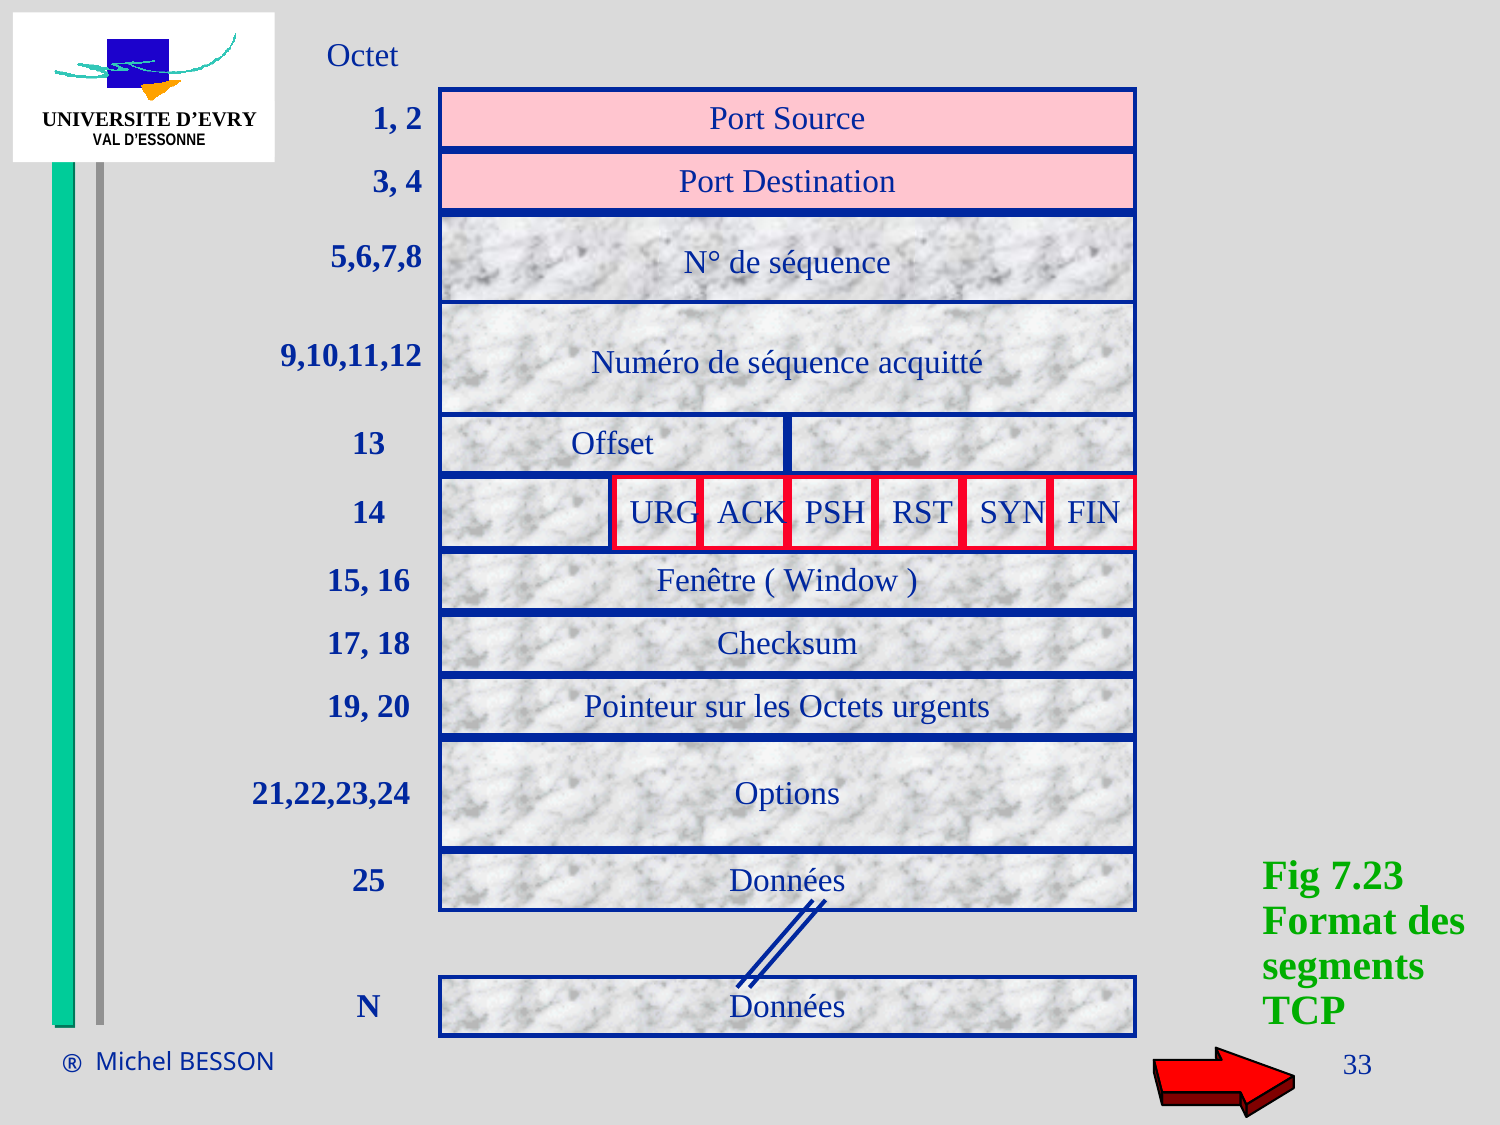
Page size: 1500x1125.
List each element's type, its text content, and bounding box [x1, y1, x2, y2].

text_box FIN [1052, 477, 1136, 548]
text_box Octet [311, 30, 414, 82]
text_box Données [439, 977, 1136, 1036]
text_box [1153, 1047, 1294, 1117]
text_box 15, 16 [300, 550, 438, 612]
text_box 3, 4 [300, 149, 438, 212]
text_box 1, 2 [300, 87, 438, 149]
text_box Numéro de séquence acquitté [439, 302, 1136, 423]
text_box Données [439, 852, 1136, 911]
text_box 25 [300, 850, 438, 913]
text_box 21,22,23,24 [225, 737, 438, 850]
text_box N° de séquence [439, 214, 1136, 302]
text_box Fig 7.23 Format des segments TCP [1247, 846, 1481, 1042]
text_box 14 [300, 474, 438, 550]
text_box ACK [702, 477, 786, 548]
picture [24, 21, 263, 101]
text_box PSH [789, 477, 873, 548]
text_box SYN [964, 477, 1048, 548]
text_box Port Source [439, 89, 1136, 148]
text_box 5,6,7,8 [300, 212, 438, 299]
text_box 13 [300, 413, 438, 474]
text_box <numéro> [1074, 1025, 1388, 1101]
text_box Options [439, 739, 1136, 848]
text_box Fenêtre ( Window ) [439, 552, 1136, 611]
text_box Offset [439, 414, 786, 473]
text_box 9,10,11,12 [262, 299, 438, 413]
text_box 19, 20 [300, 675, 438, 737]
text_box N [300, 975, 438, 1038]
text_box Checksum [439, 614, 1136, 673]
text_box RST [877, 477, 961, 548]
text_box URG [614, 477, 698, 548]
text_box Pointeur sur les Octets urgents [439, 677, 1136, 736]
text_box [439, 477, 611, 548]
text_box Port Destination [439, 152, 1136, 211]
text_box Michel BESSON [12, 1025, 325, 1101]
text_box [789, 414, 1136, 473]
text_box 17, 18 [300, 612, 438, 675]
